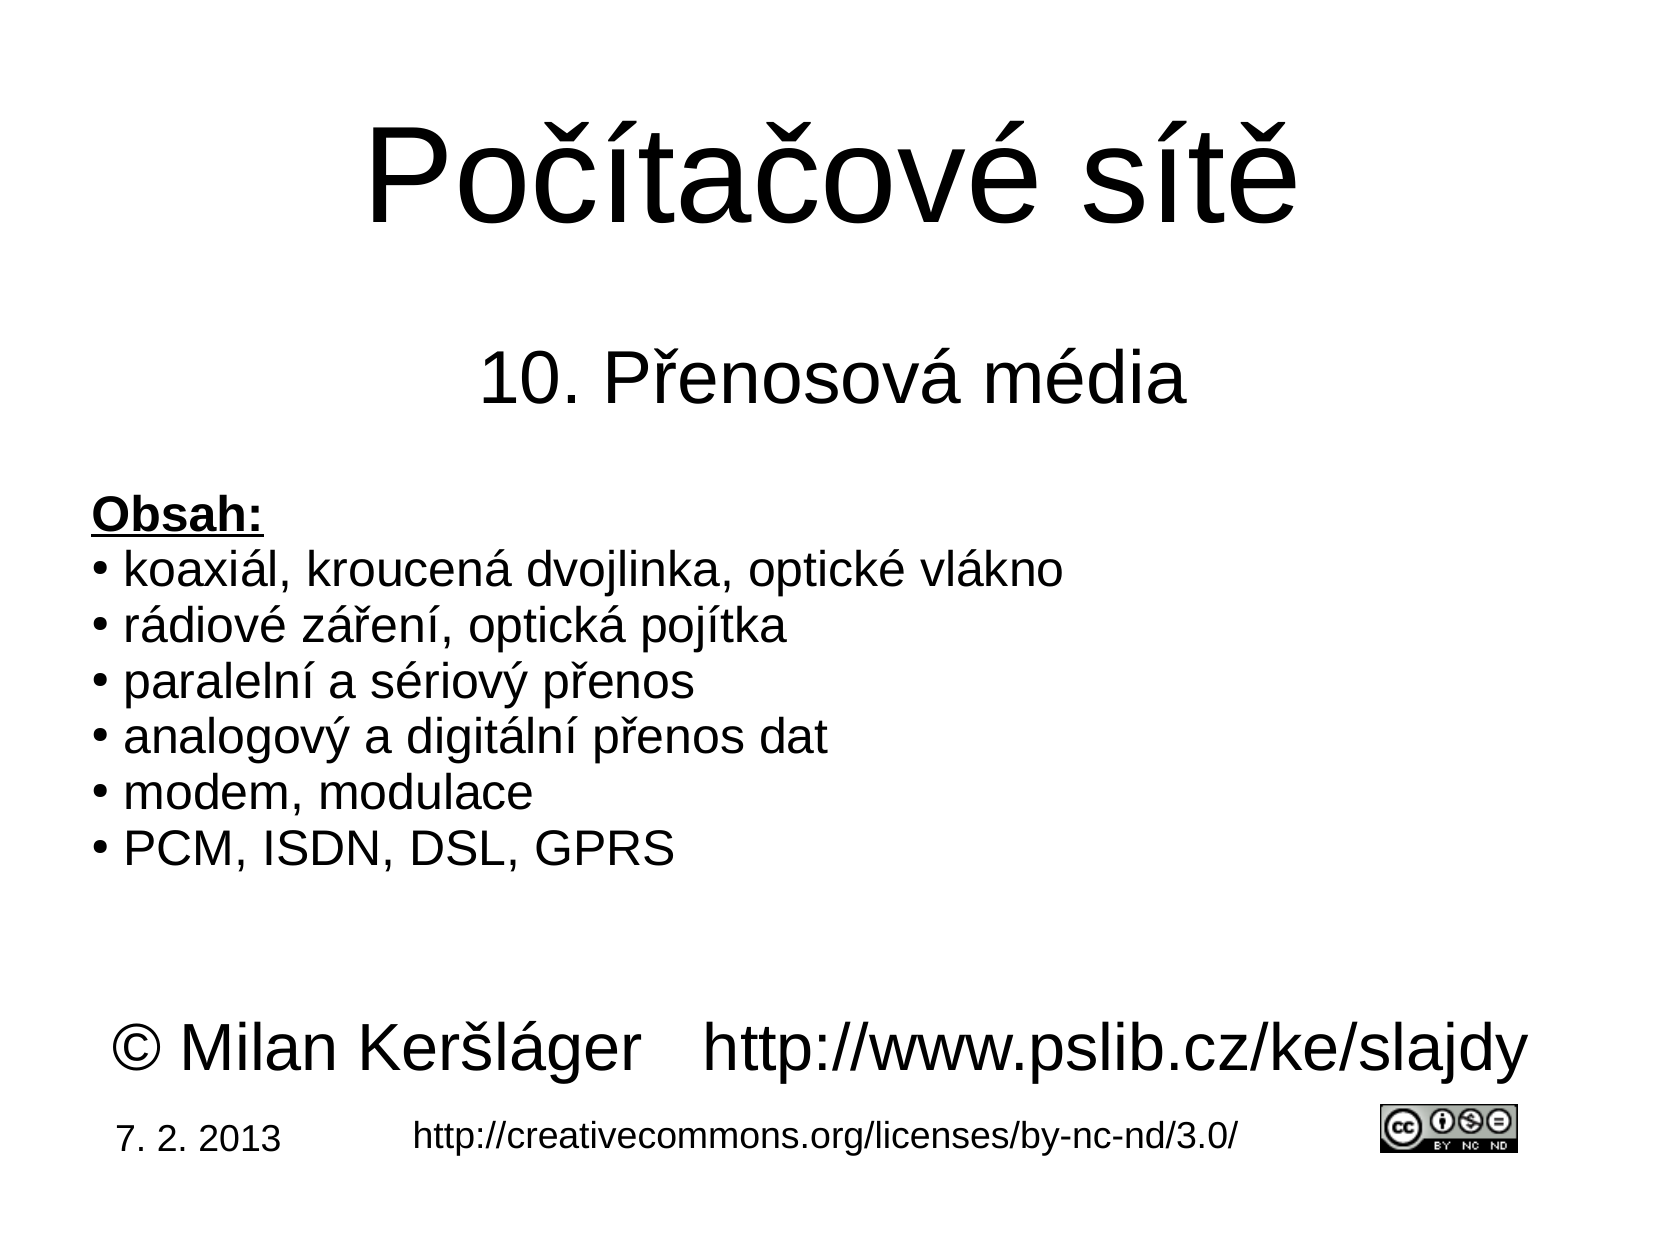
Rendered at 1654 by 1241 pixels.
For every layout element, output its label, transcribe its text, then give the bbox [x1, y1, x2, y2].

list © Milan Keršláger http://www.pslib.cz/ke/slajdy [76, 1009, 1565, 1087]
text_box 7. 2. 2013 [100, 1110, 337, 1168]
title Počítačové sítě 10. Přenosová média [88, 56, 1577, 461]
text_box http://creativecommons.org/licenses/by-nc-nd/3.0/ [339, 1107, 1313, 1165]
text_box Obsah: koaxiál, kroucená dvojlinka, optické vlákno rádiové záření, optická pojítka paralelní a sériový přenos analogový a digitální přenos dat modem, modulace PCM, ISDN, DSL, GPRS [76, 478, 1583, 884]
picture [1380, 1104, 1518, 1153]
